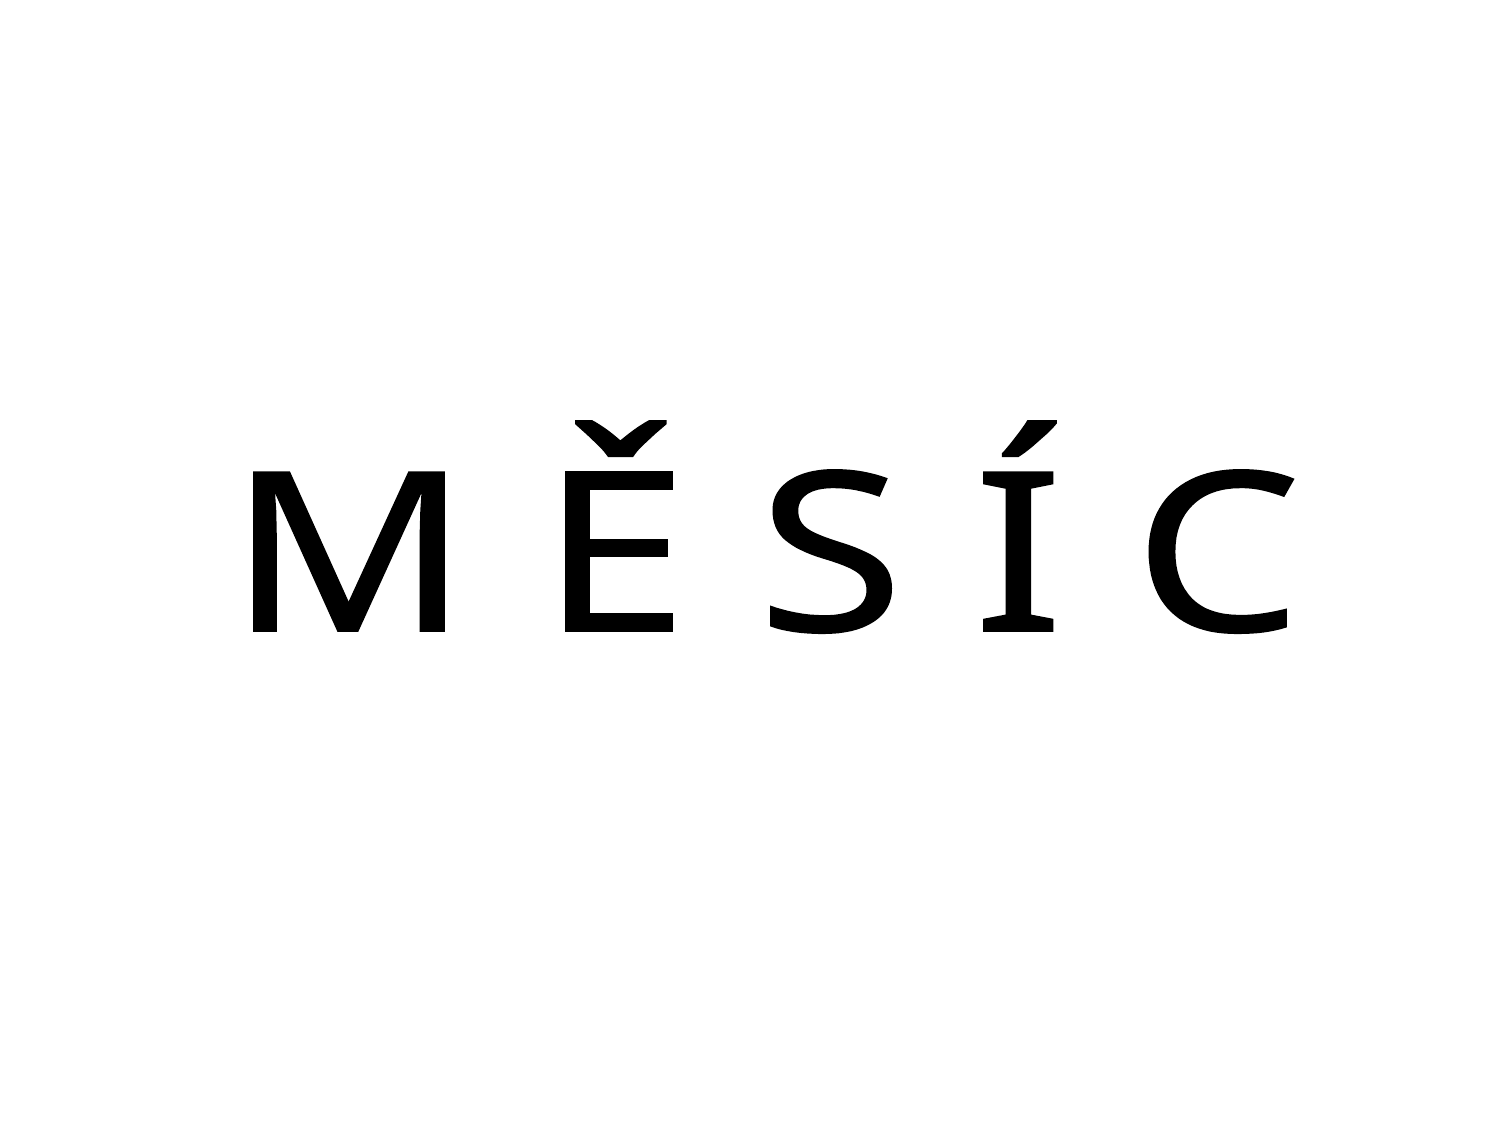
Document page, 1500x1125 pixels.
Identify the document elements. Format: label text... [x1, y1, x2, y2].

text_box M Ě S Í C [253, 472, 445, 632]
text_box M Ě S Í C [1149, 469, 1294, 634]
text_box M Ě S Í C [1002, 420, 1057, 457]
text_box M Ě S Í C [983, 472, 1053, 632]
text_box M Ě S Í C [565, 472, 672, 632]
text_box M Ě S Í C [575, 420, 666, 457]
text_box M Ě S Í C [770, 469, 892, 634]
